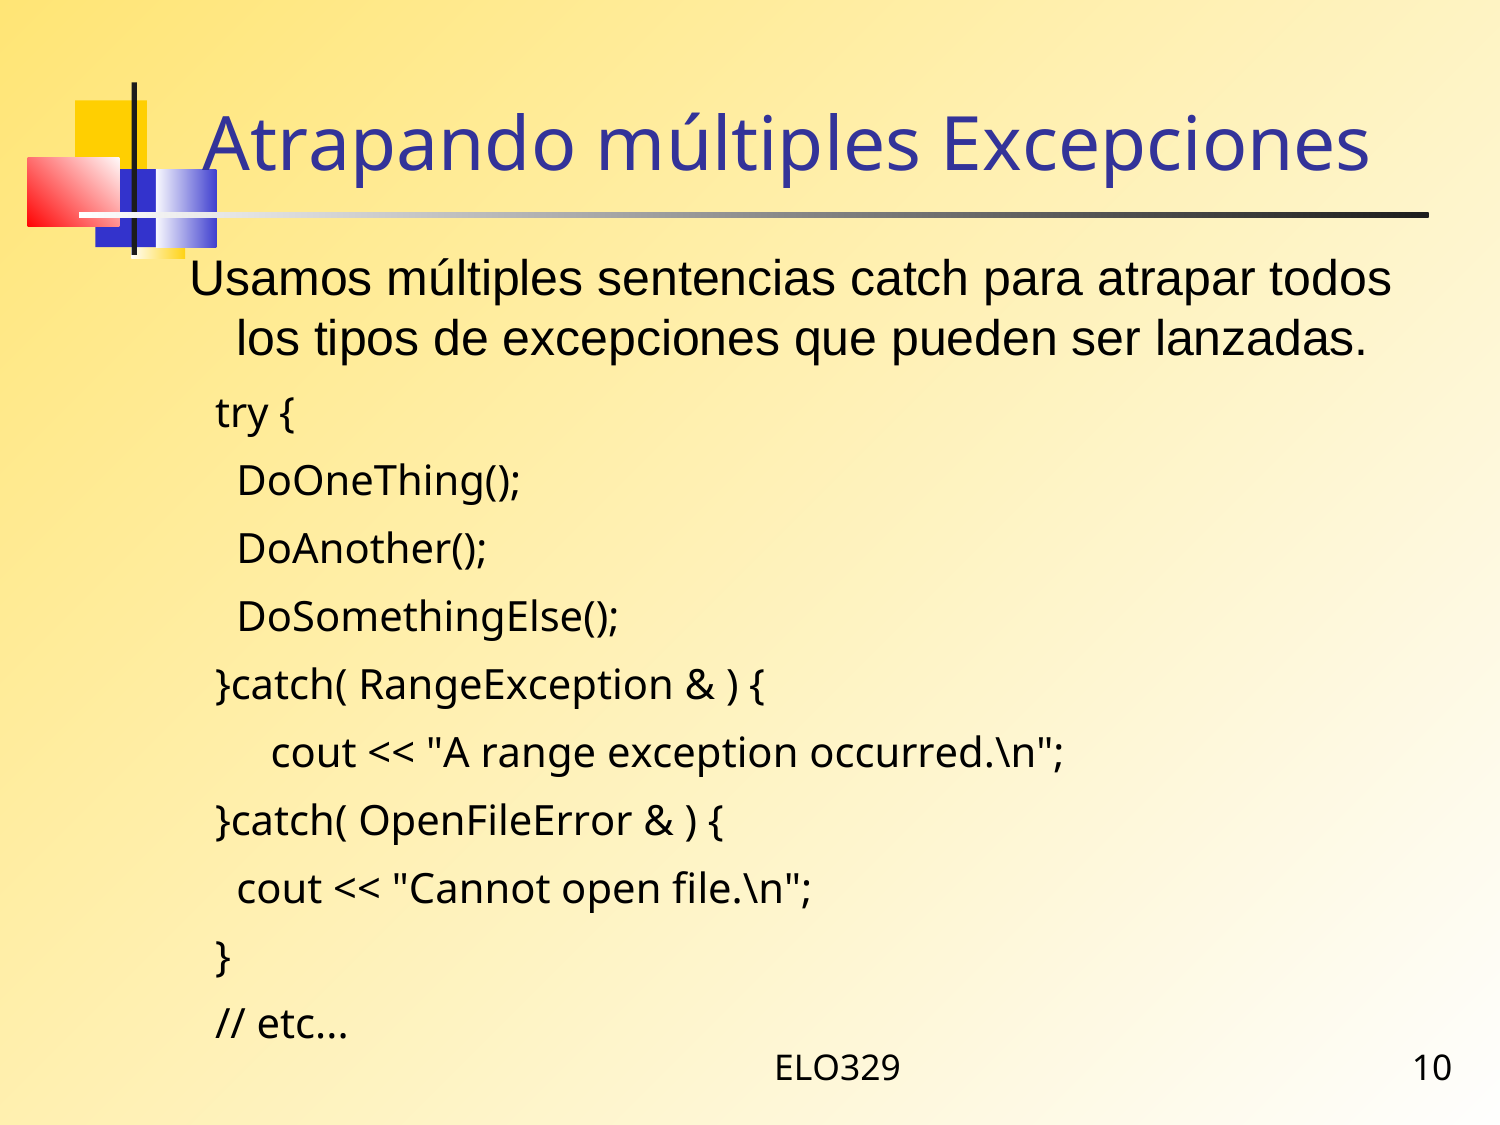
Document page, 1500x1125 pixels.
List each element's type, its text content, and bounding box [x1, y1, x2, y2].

text_box Usamos múltiples sentencias catch para atrapar todos los tipos de excepciones que pueden ser lanzadas. [174, 237, 1413, 373]
list try { DoOneThing(); DoAnother(); DoSomethingElse(); }catch( RangeException & ) { cout << "A range exception occurred.\n"; }catch( OpenFileError & ) { cout << "Cannot open file.\n"; } // etc... [200, 375, 1450, 1051]
title Atrapando múltiples Excepciones [187, 37, 1466, 201]
